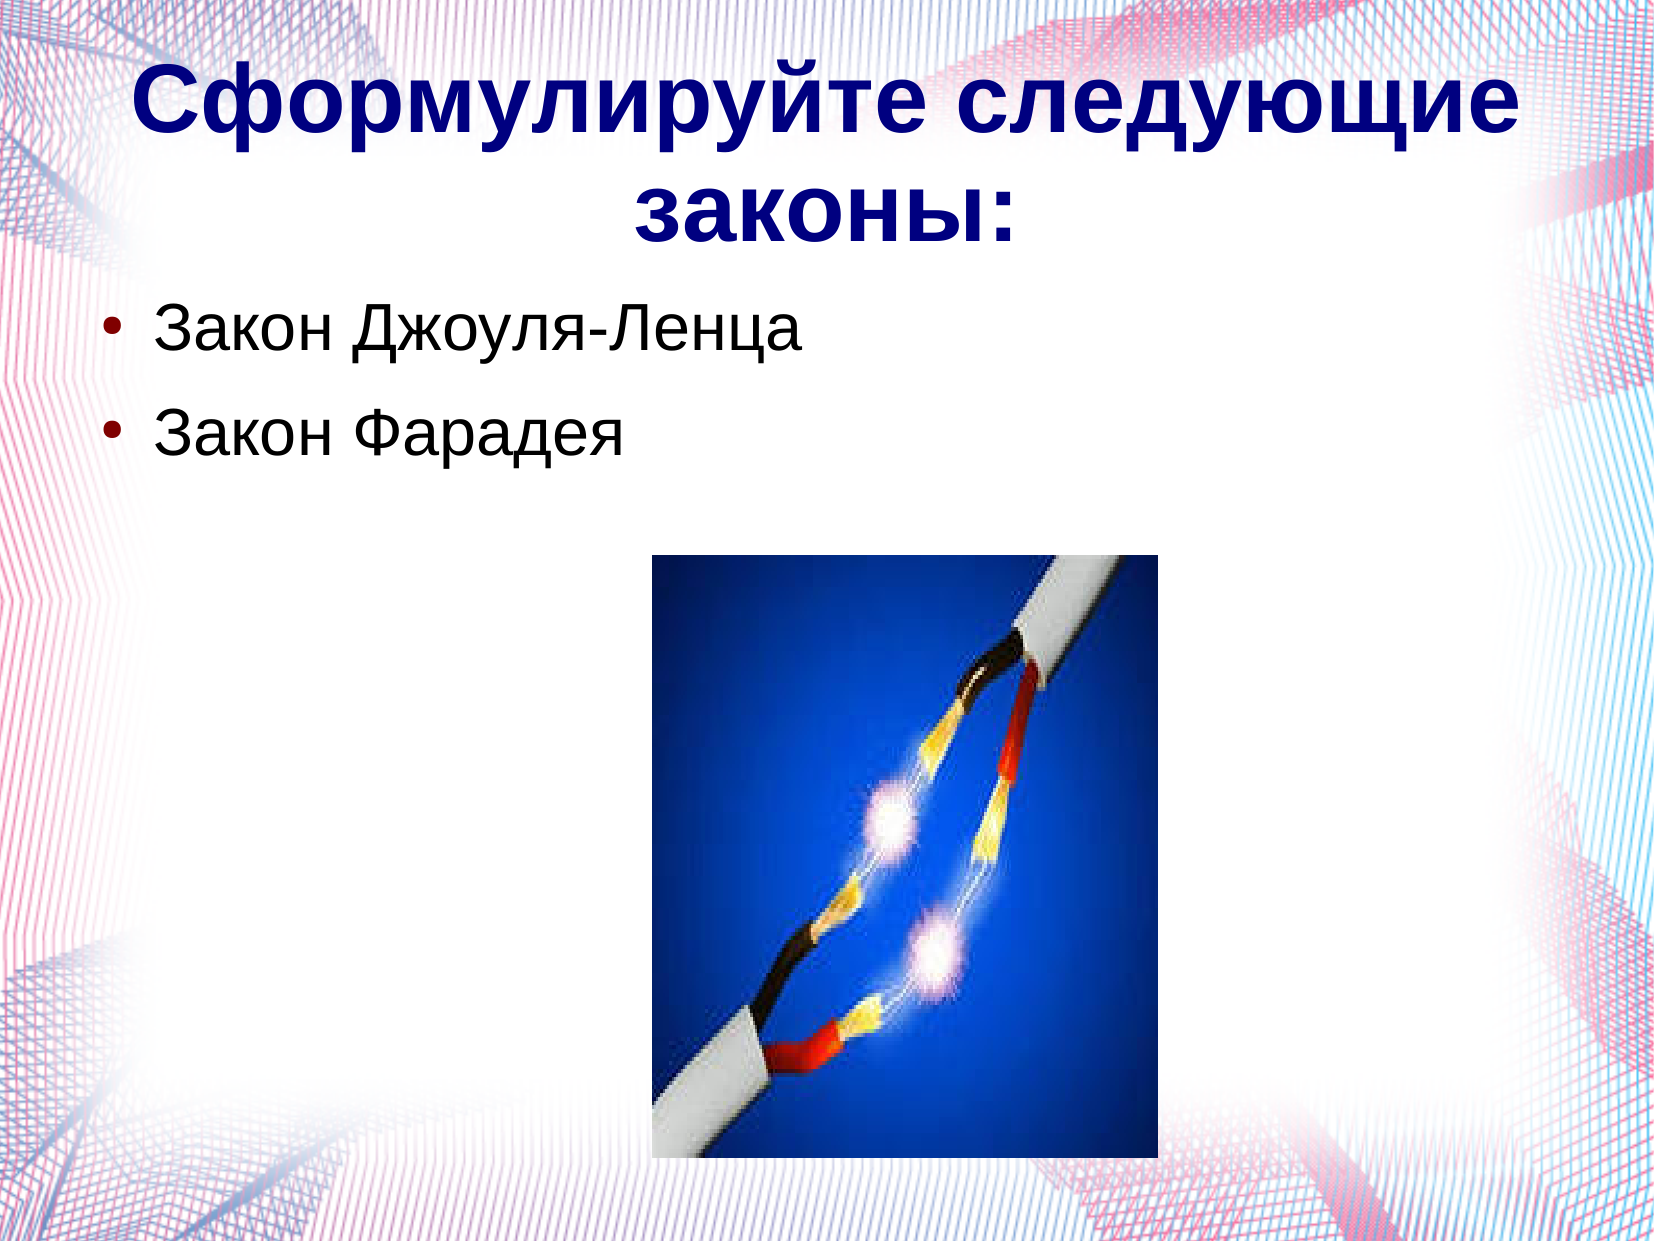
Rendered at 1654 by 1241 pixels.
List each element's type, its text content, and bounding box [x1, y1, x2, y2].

title Сформулируйте следующие законы: [82, 43, 1571, 263]
picture [0, 0, 1654, 1241]
list Закон Джоуля-Ленца Закон Фарадея [82, 290, 1571, 1010]
